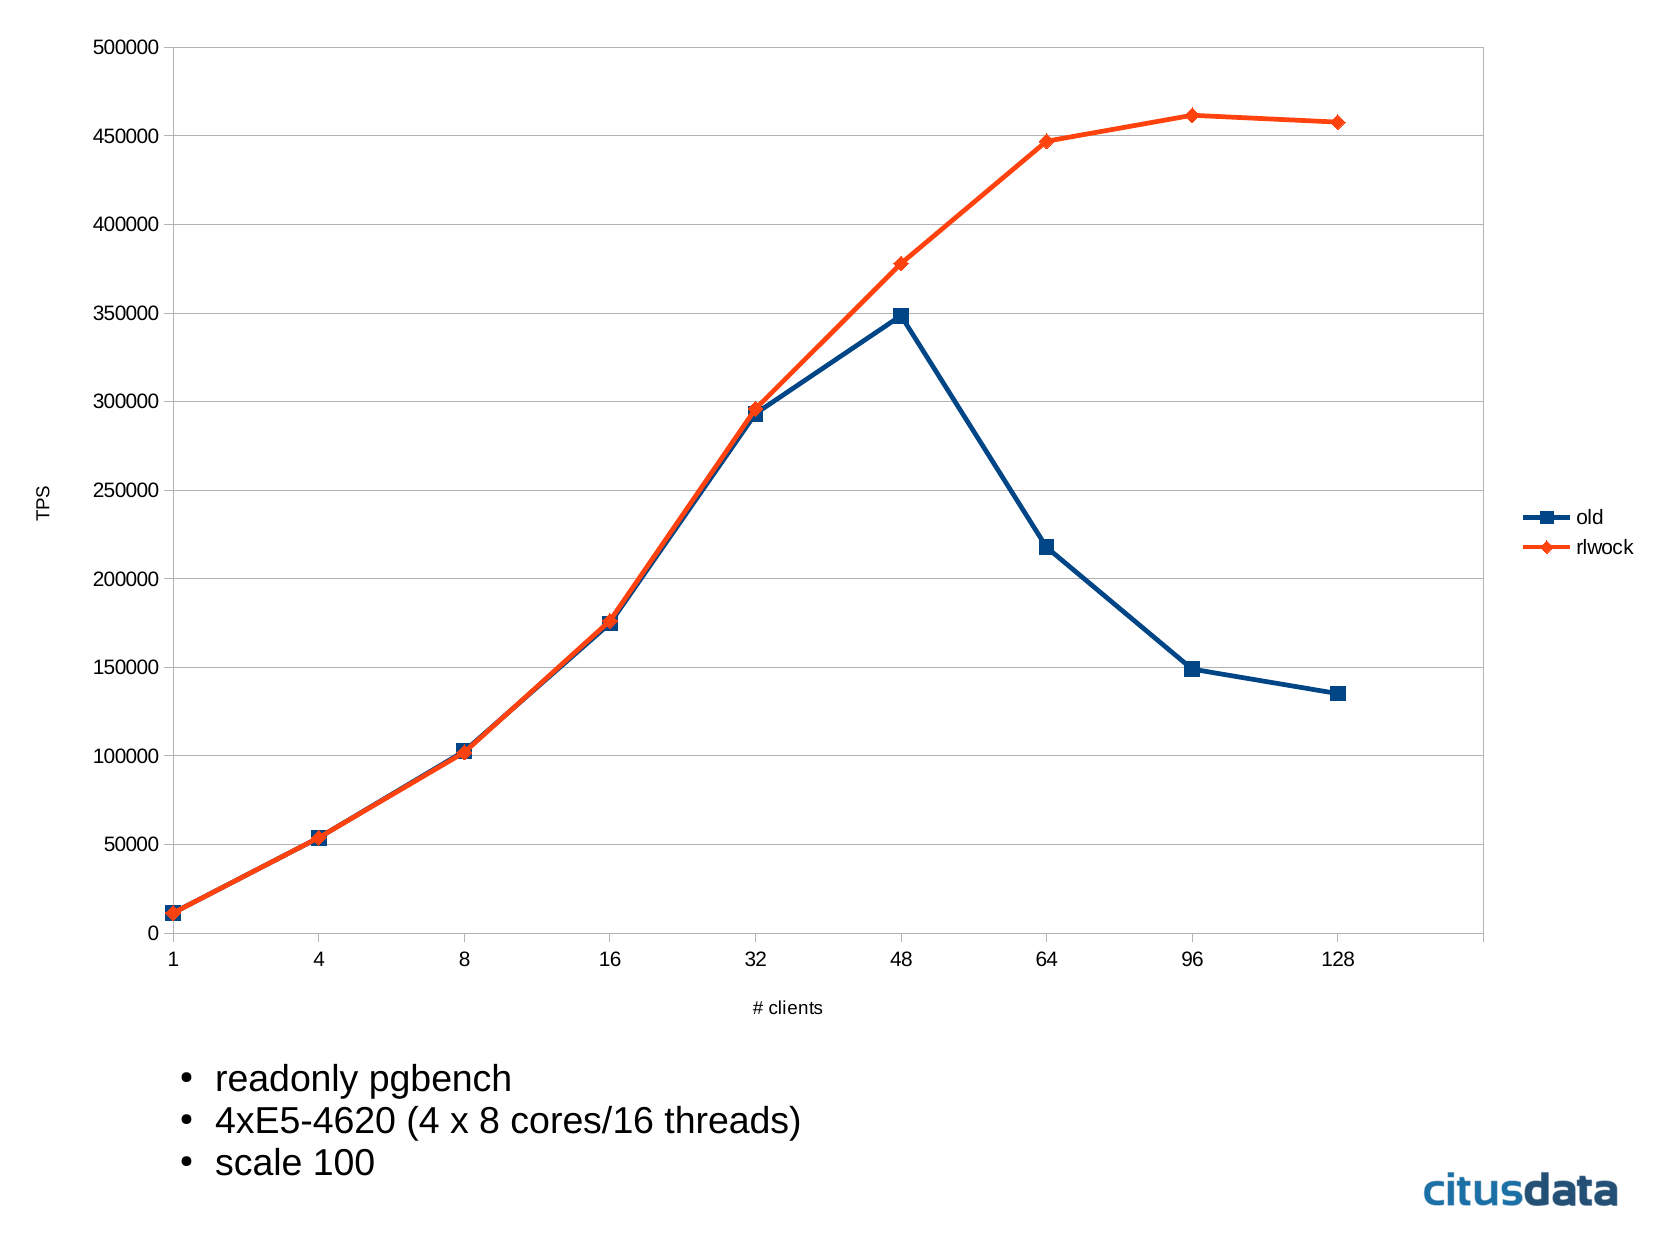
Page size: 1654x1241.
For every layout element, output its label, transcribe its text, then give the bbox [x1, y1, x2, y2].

chart [0, 15, 1654, 1051]
text_box readonly pgbench 4xE5-4620 (4 x 8 cores/16 threads) scale 100 [165, 1050, 1471, 1191]
picture [1420, 1167, 1622, 1209]
